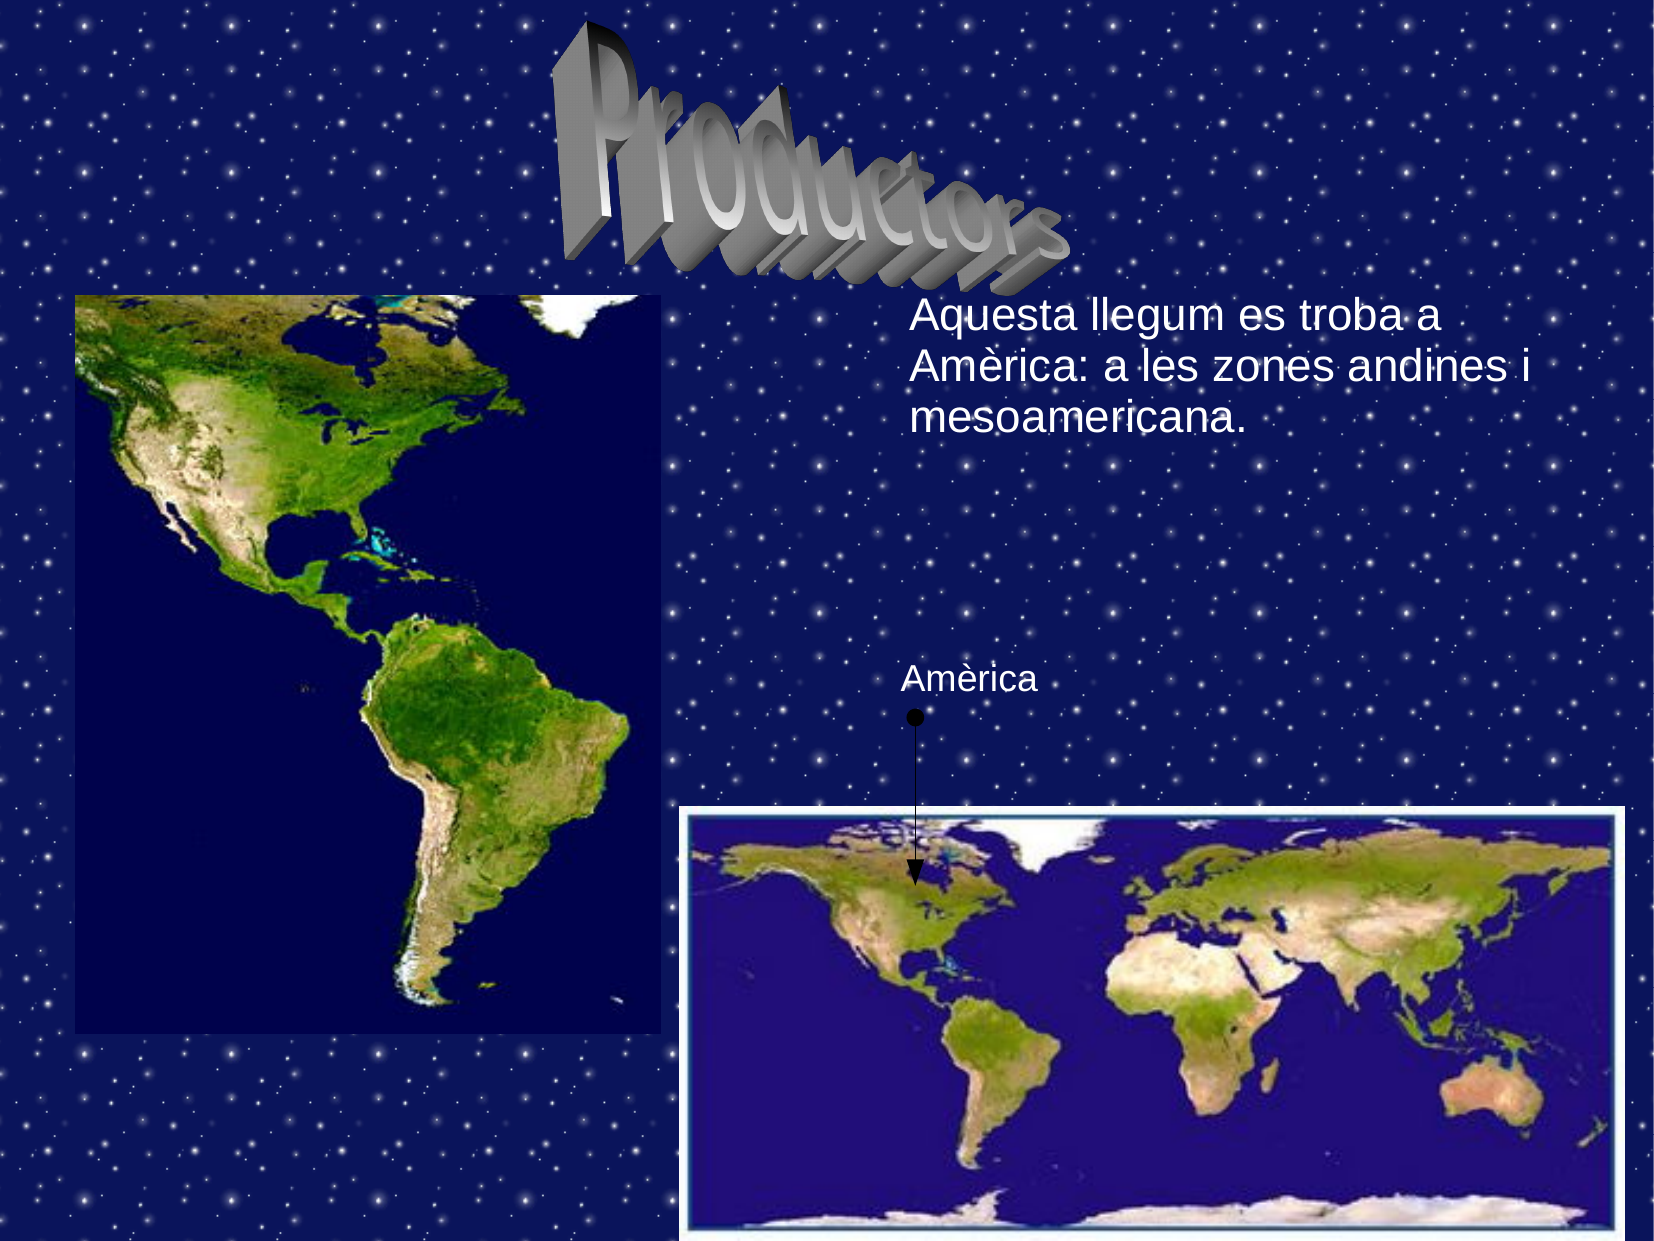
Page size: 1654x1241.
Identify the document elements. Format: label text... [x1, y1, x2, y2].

list Aquesta llegum es troba a Amèrica: a les zones andines i mesoamericana. [838, 288, 1565, 621]
picture [0, 0, 1654, 1241]
text_box Amèrica [885, 649, 1270, 707]
